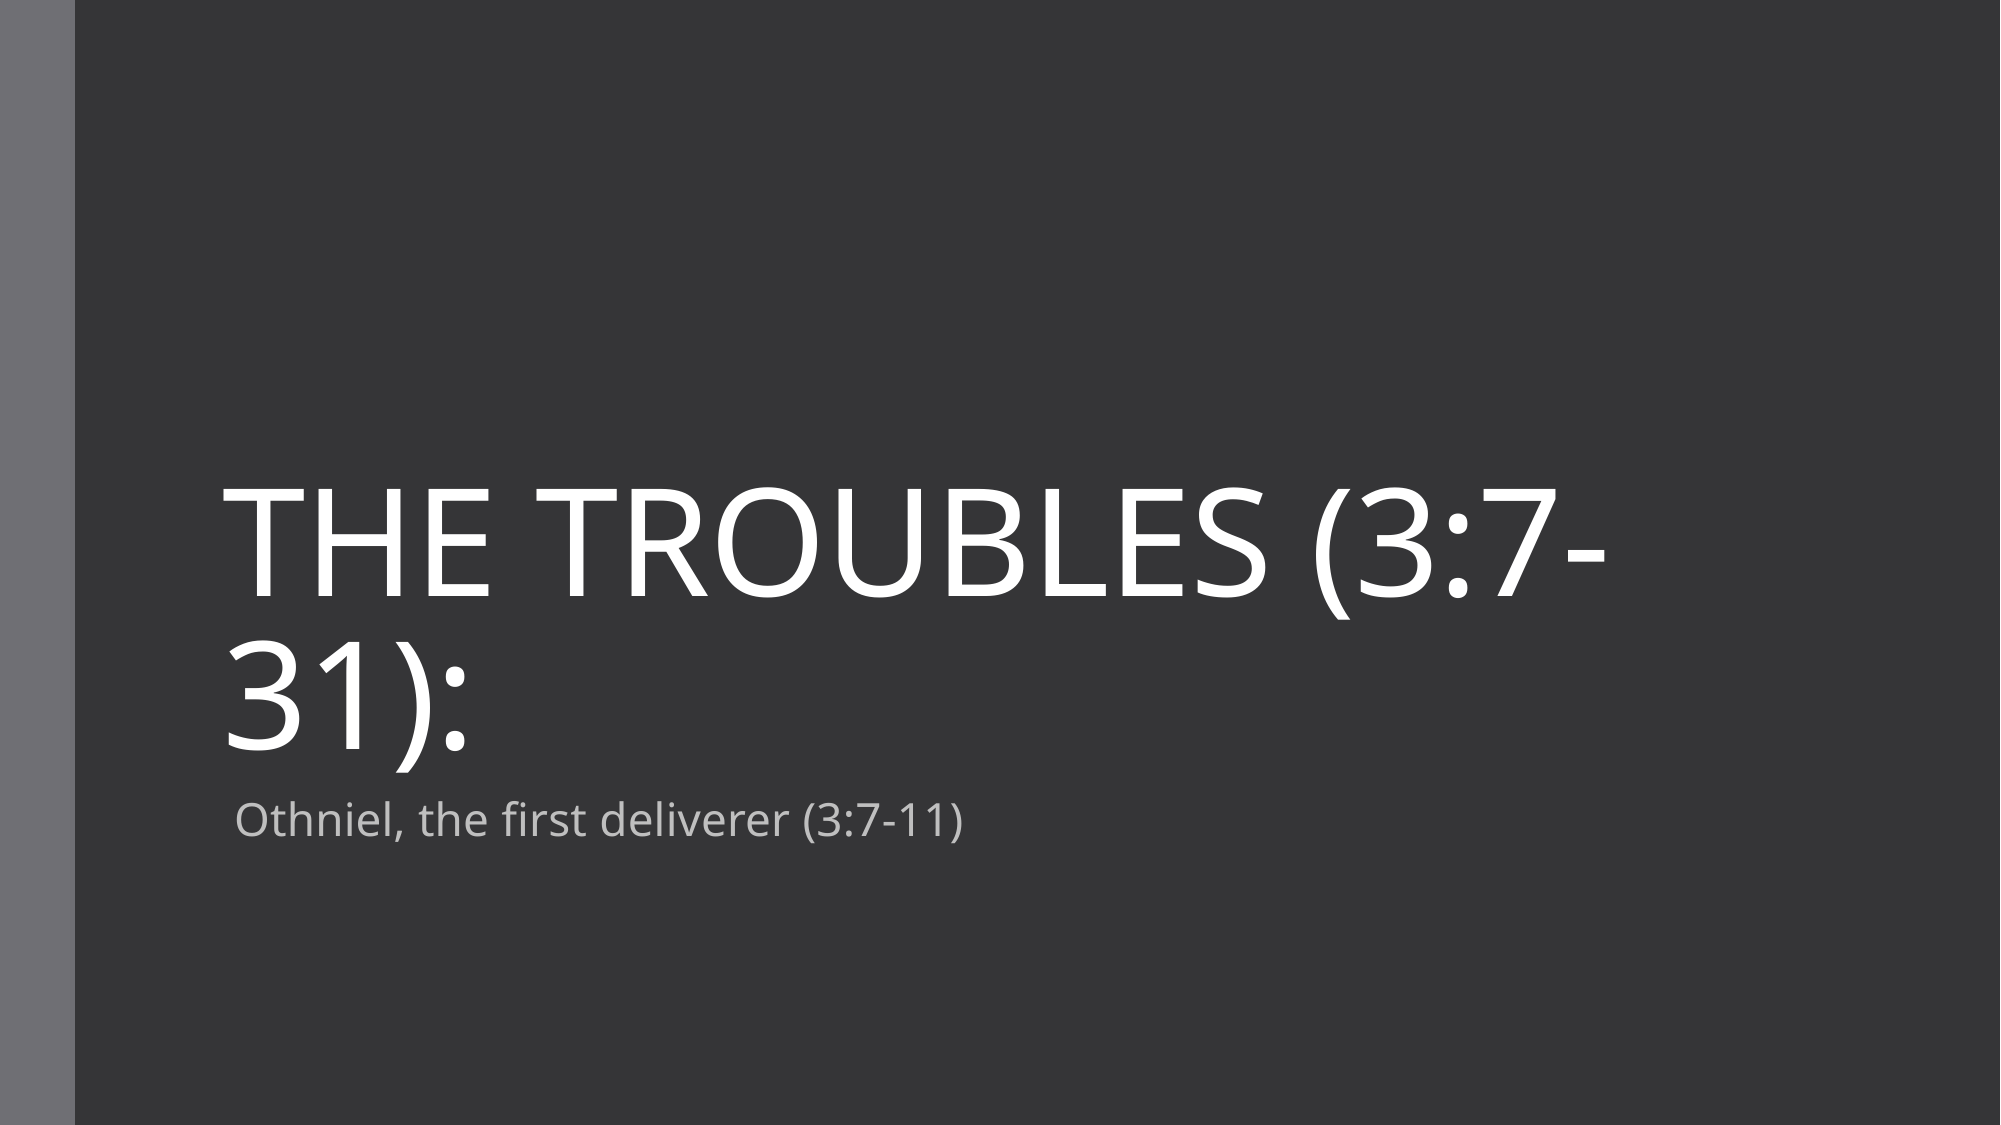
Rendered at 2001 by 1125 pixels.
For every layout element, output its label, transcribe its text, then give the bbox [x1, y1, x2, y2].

title THE TROUBLES (3:7-31): [206, 124, 1752, 787]
subtitle Othniel, the first deliverer (3:7-11) [206, 787, 1752, 1066]
